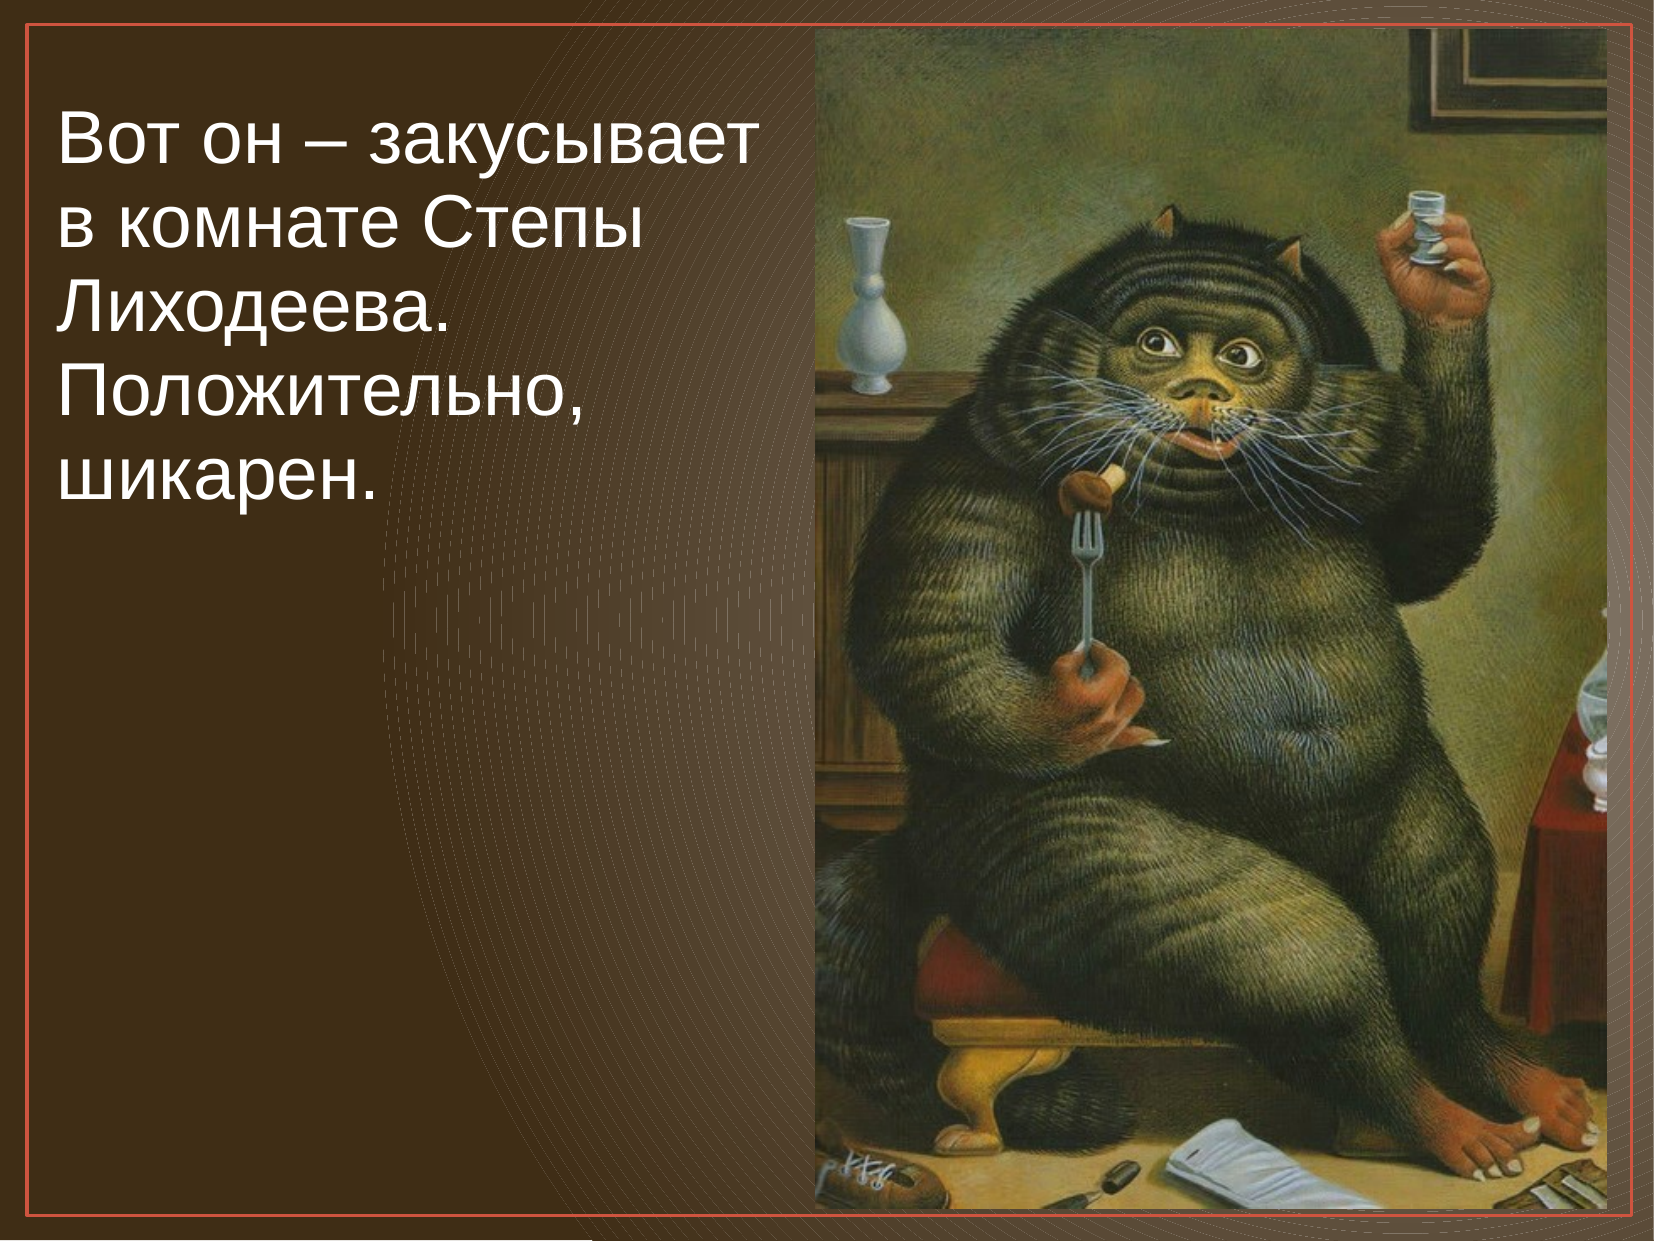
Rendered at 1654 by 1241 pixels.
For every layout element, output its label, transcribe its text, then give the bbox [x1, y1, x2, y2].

text_box Вот он – закусывает в комнате Степы Лиходеева. Положительно, шикарен. [42, 88, 798, 1034]
picture [815, 29, 1607, 1209]
